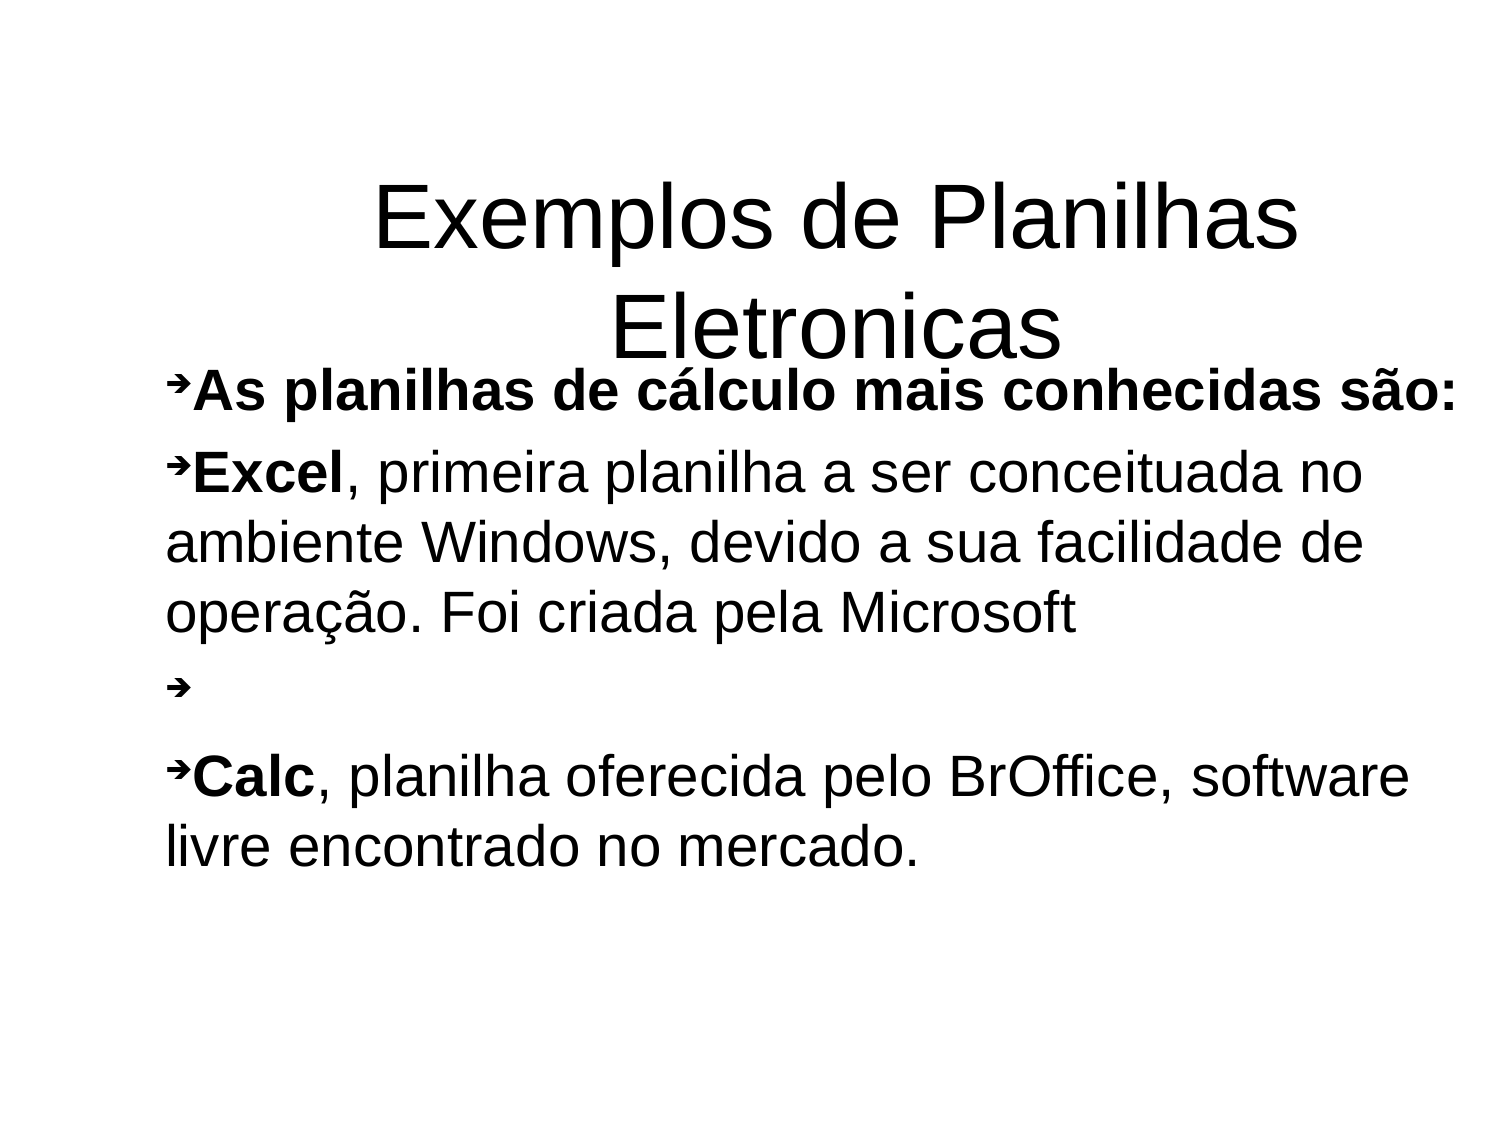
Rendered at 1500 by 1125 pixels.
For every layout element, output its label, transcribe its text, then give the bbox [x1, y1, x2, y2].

list As planilhas de cálculo mais conhecidas são: Excel, primeira planilha a ser conceituada no ambiente Windows, devido a sua facilidade de operação. Foi criada pela Microsoft Calc, planilha oferecida pelo BrOffice, software livre encontrado no mercado. [150, 344, 1500, 833]
title Exemplos de Planilhas Eletronicas [173, 208, 1500, 325]
